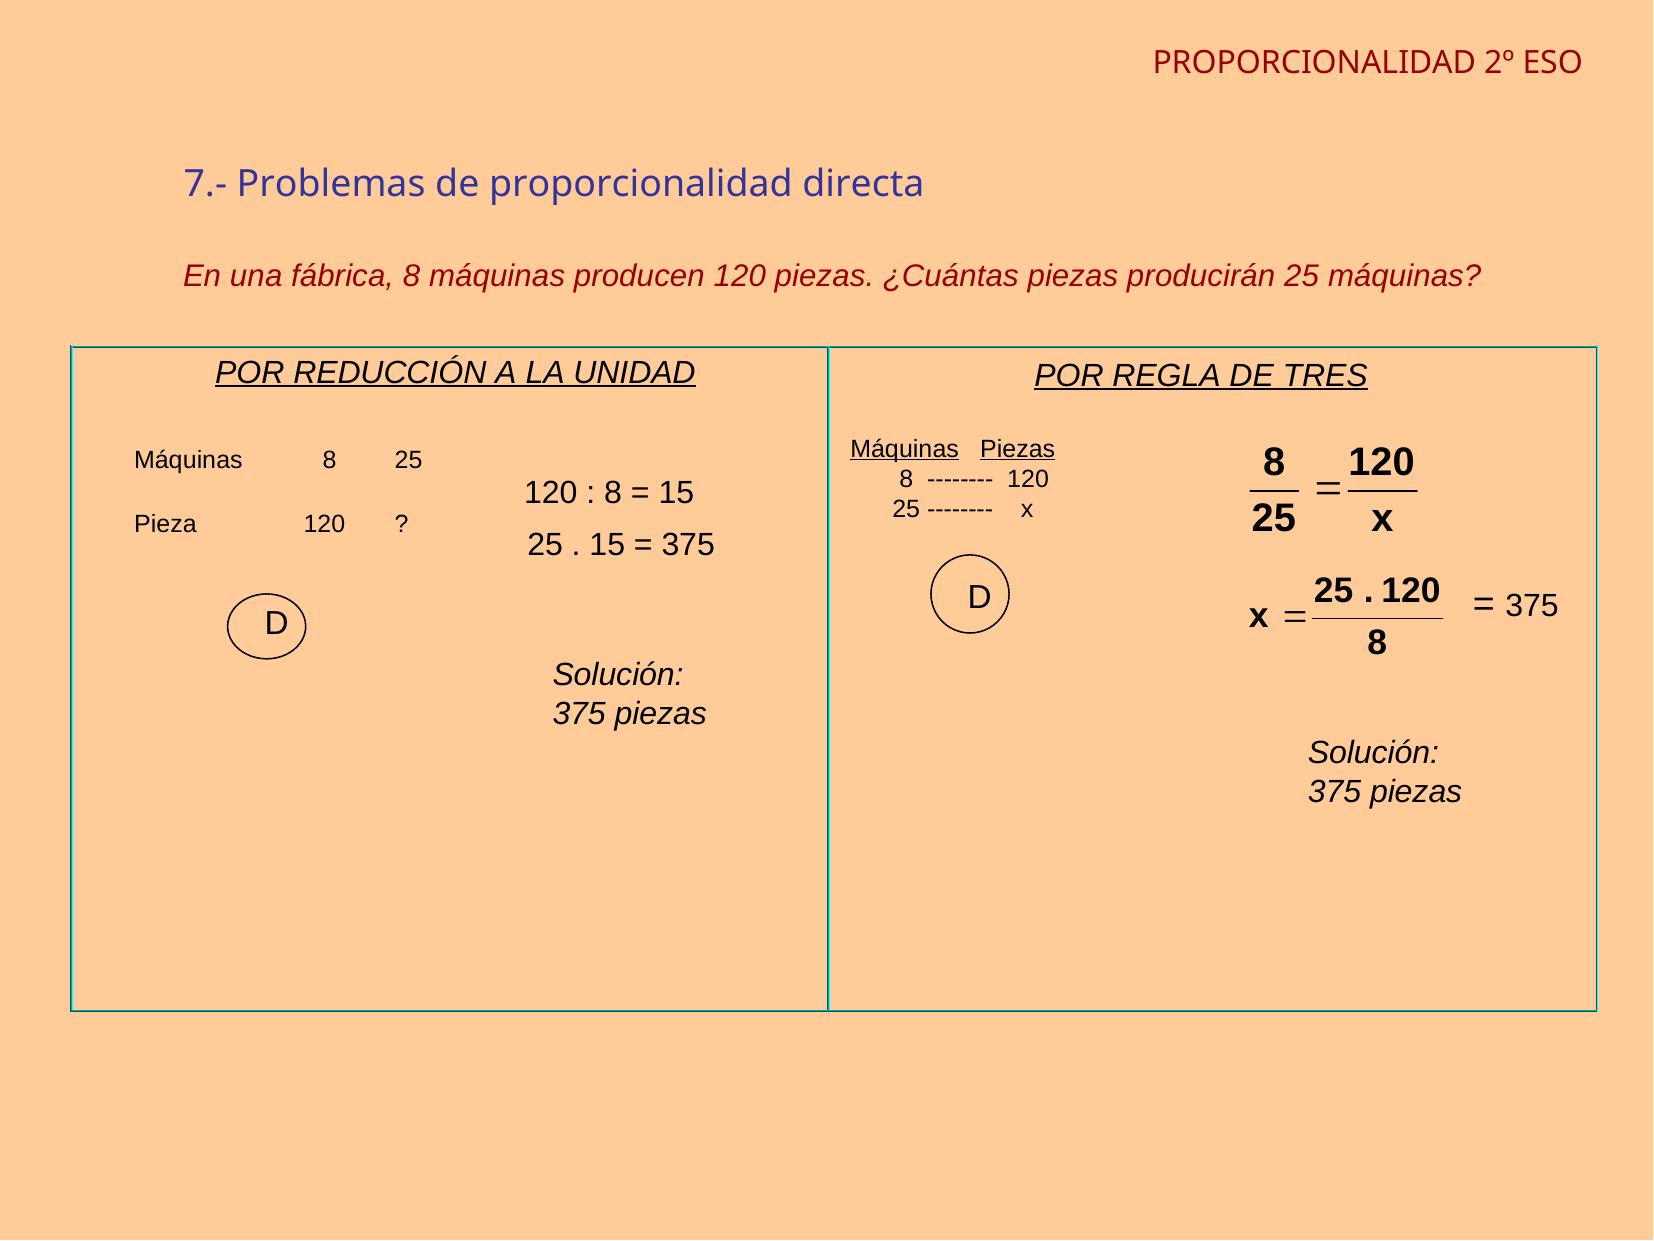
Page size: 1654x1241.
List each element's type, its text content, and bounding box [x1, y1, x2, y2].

text_box [1243, 437, 1426, 541]
text_box D [940, 567, 1007, 624]
text_box POR REGLA DE TRES [1008, 346, 1384, 401]
table_cell 120 [280, 503, 371, 567]
table_header 8 [280, 438, 371, 503]
text_box Solución: 375 piezas [1281, 724, 1478, 817]
text_box Máquinas Piezas 8 -------- 120 25 -------- x [826, 424, 1114, 531]
table_cell ? [371, 503, 449, 567]
text_box PROPORCIONALIDAD 2º ESO [1137, 34, 1599, 89]
table_header Máquinas [110, 438, 280, 503]
table_header [830, 348, 1596, 1010]
table_cell Pieza [110, 503, 280, 567]
text_box En una fábrica, 8 máquinas producen 120 piezas. ¿Cuántas piezas producirán 25 máquinas? [168, 247, 1499, 338]
table_header 25 [371, 438, 449, 503]
text_box 120 : 8 = 15 [497, 463, 710, 518]
text_box Solución: 375 piezas [526, 646, 722, 739]
text_box 25 . 15 = 375 [501, 515, 736, 570]
table_header POR REDUCCIÓN A LA UNIDAD [73, 348, 827, 1010]
text_box = 375 [1445, 571, 1574, 633]
text_box [1243, 568, 1451, 663]
text_box 7.- Problemas de proporcionalidad directa [168, 151, 941, 212]
text_box D [237, 593, 304, 650]
